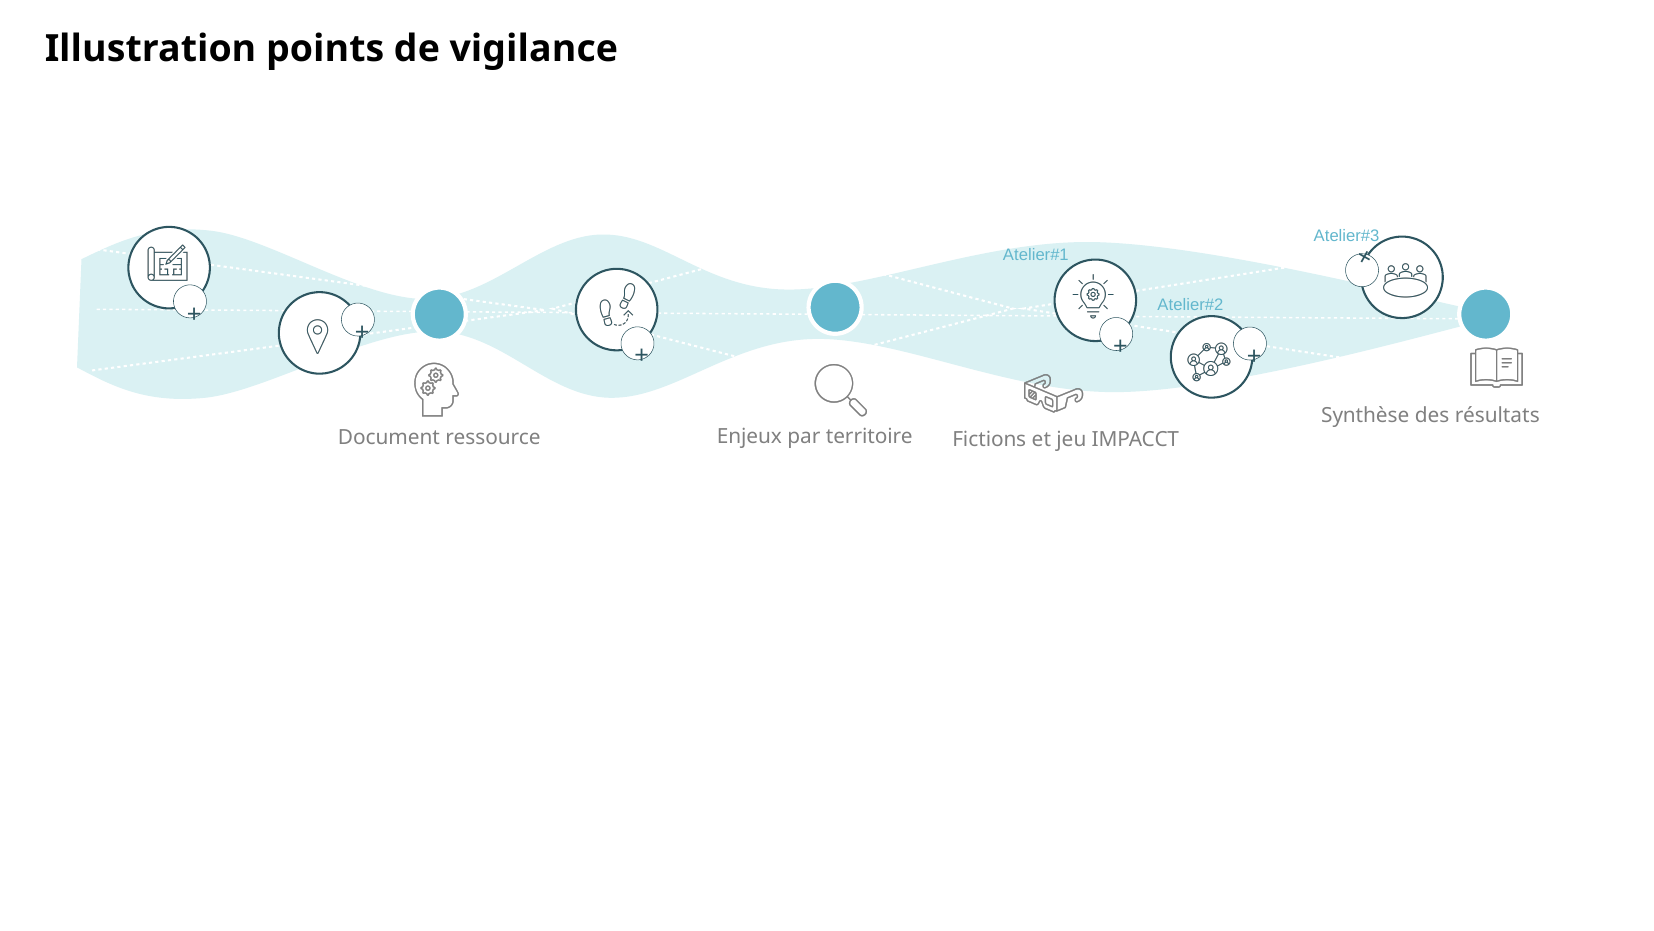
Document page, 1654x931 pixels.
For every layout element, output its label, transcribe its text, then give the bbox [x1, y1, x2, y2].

text_box Atelier#3 [1294, 218, 1399, 252]
text_box Enjeux par territoire [672, 415, 958, 455]
picture [809, 358, 873, 415]
text_box + [342, 303, 375, 337]
picture [143, 239, 192, 288]
text_box Atelier#2 [1138, 287, 1243, 322]
text_box + [621, 327, 654, 360]
picture [1022, 361, 1085, 419]
picture [293, 312, 342, 361]
text_box Atelier#1 [983, 237, 1089, 272]
text_box + [173, 285, 207, 318]
text_box Fictions et jeu IMPACCT [923, 419, 1208, 459]
picture [1069, 272, 1118, 321]
picture [405, 359, 468, 416]
picture [1465, 337, 1528, 394]
text_box Illustration points de vigilance [29, 16, 857, 78]
text_box Synthèse des résultats [1304, 394, 1557, 434]
text_box Document ressource [297, 416, 582, 456]
picture [1185, 338, 1233, 386]
picture [1381, 253, 1430, 302]
text_box + [1345, 254, 1379, 287]
text_box + [1233, 327, 1267, 361]
picture [593, 280, 642, 329]
text_box [77, 226, 1513, 399]
text_box + [1099, 317, 1133, 351]
